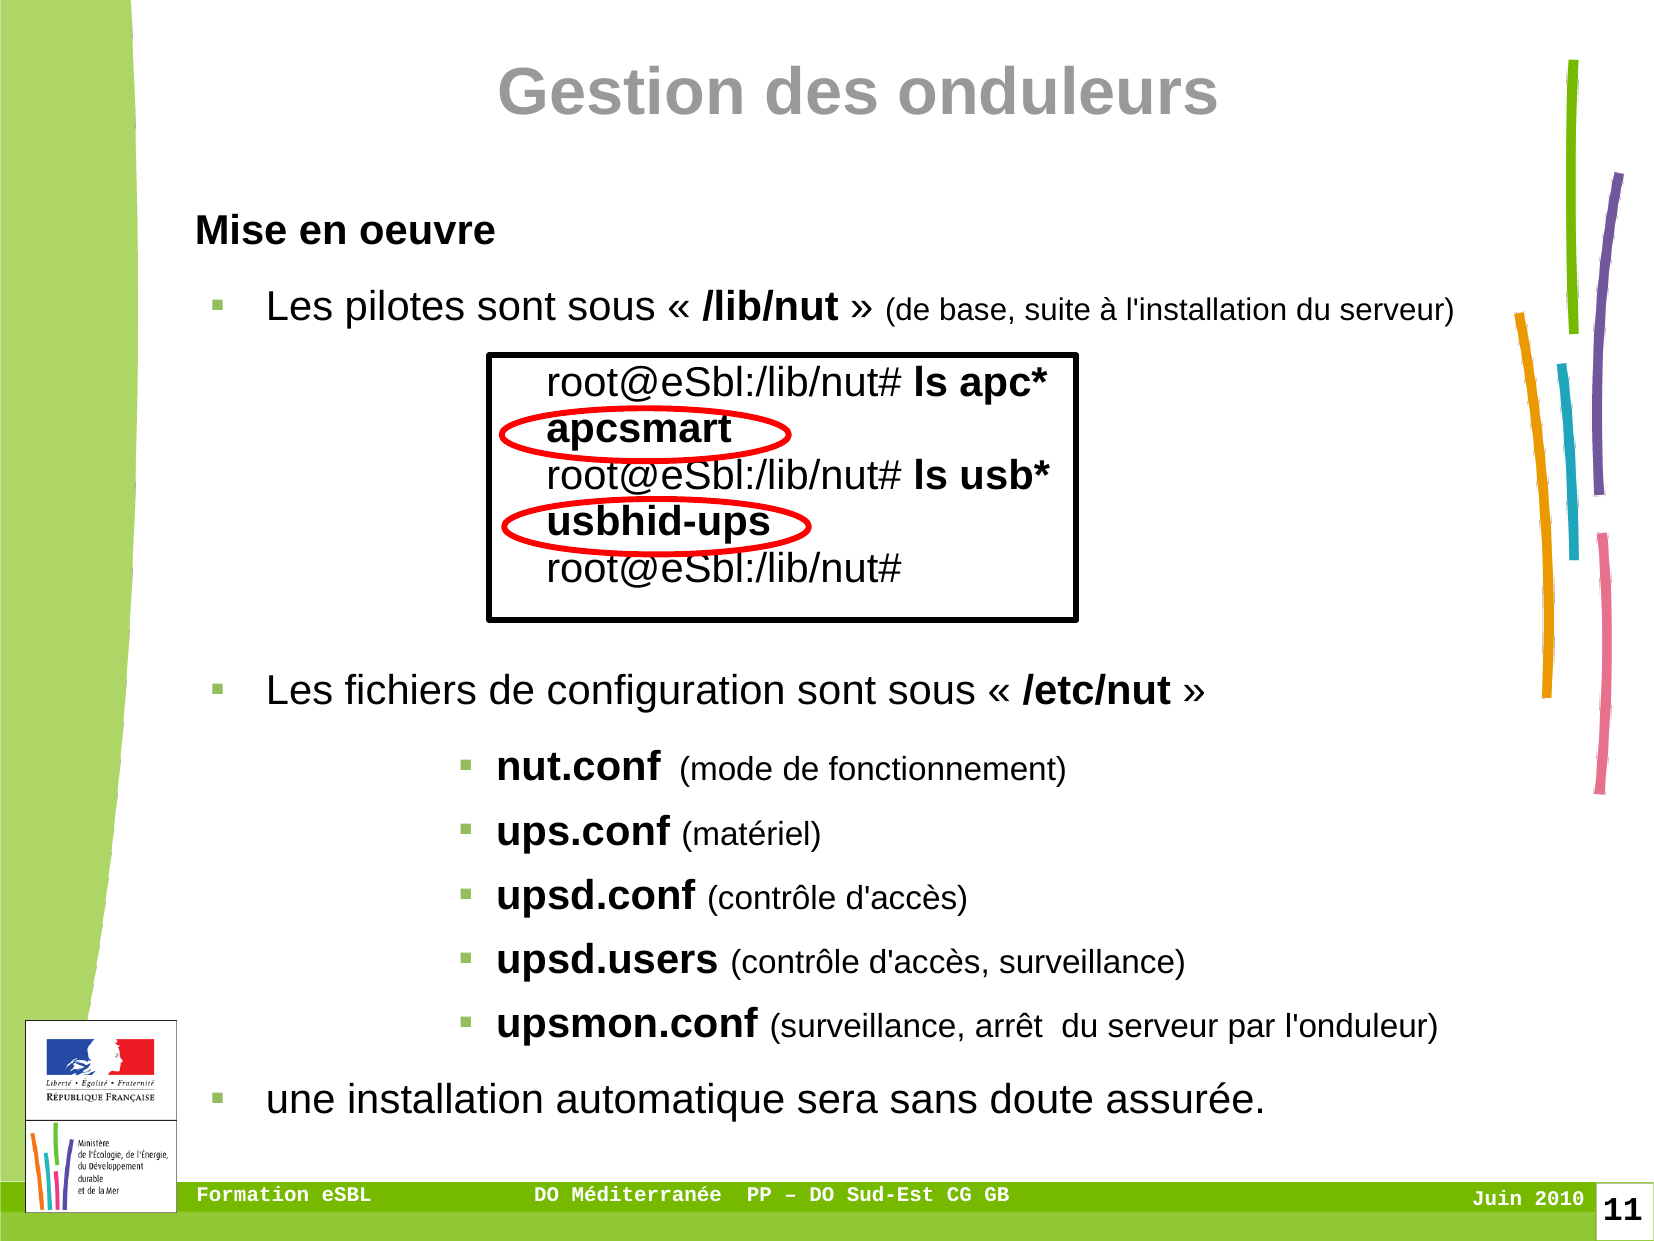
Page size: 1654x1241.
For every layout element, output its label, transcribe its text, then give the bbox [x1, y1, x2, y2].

title Gestion des onduleurs [152, 36, 1566, 148]
list Mise en oeuvre Les pilotes sont sous « /lib/nut » (de base, suite à l'installation du serveur) root@eSbl:/lib/nut# ls apc* apcsmart root@eSbl:/lib/nut# ls usb* usbhid-ups root@eSbl:/lib/nut# Les fichiers de configuration sont sous « /etc/nut » nut.conf (mode de fonctionnement) ups.conf (matériel) upsd.conf (contrôle d'accès) upsd.users (contrôle d'accès, surveillance) upsmon.conf (surveillance, arrêt du serveur par l'onduleur) une installation automatique sera sans doute assurée. [177, 206, 1506, 1199]
picture [0, 0, 1654, 1241]
